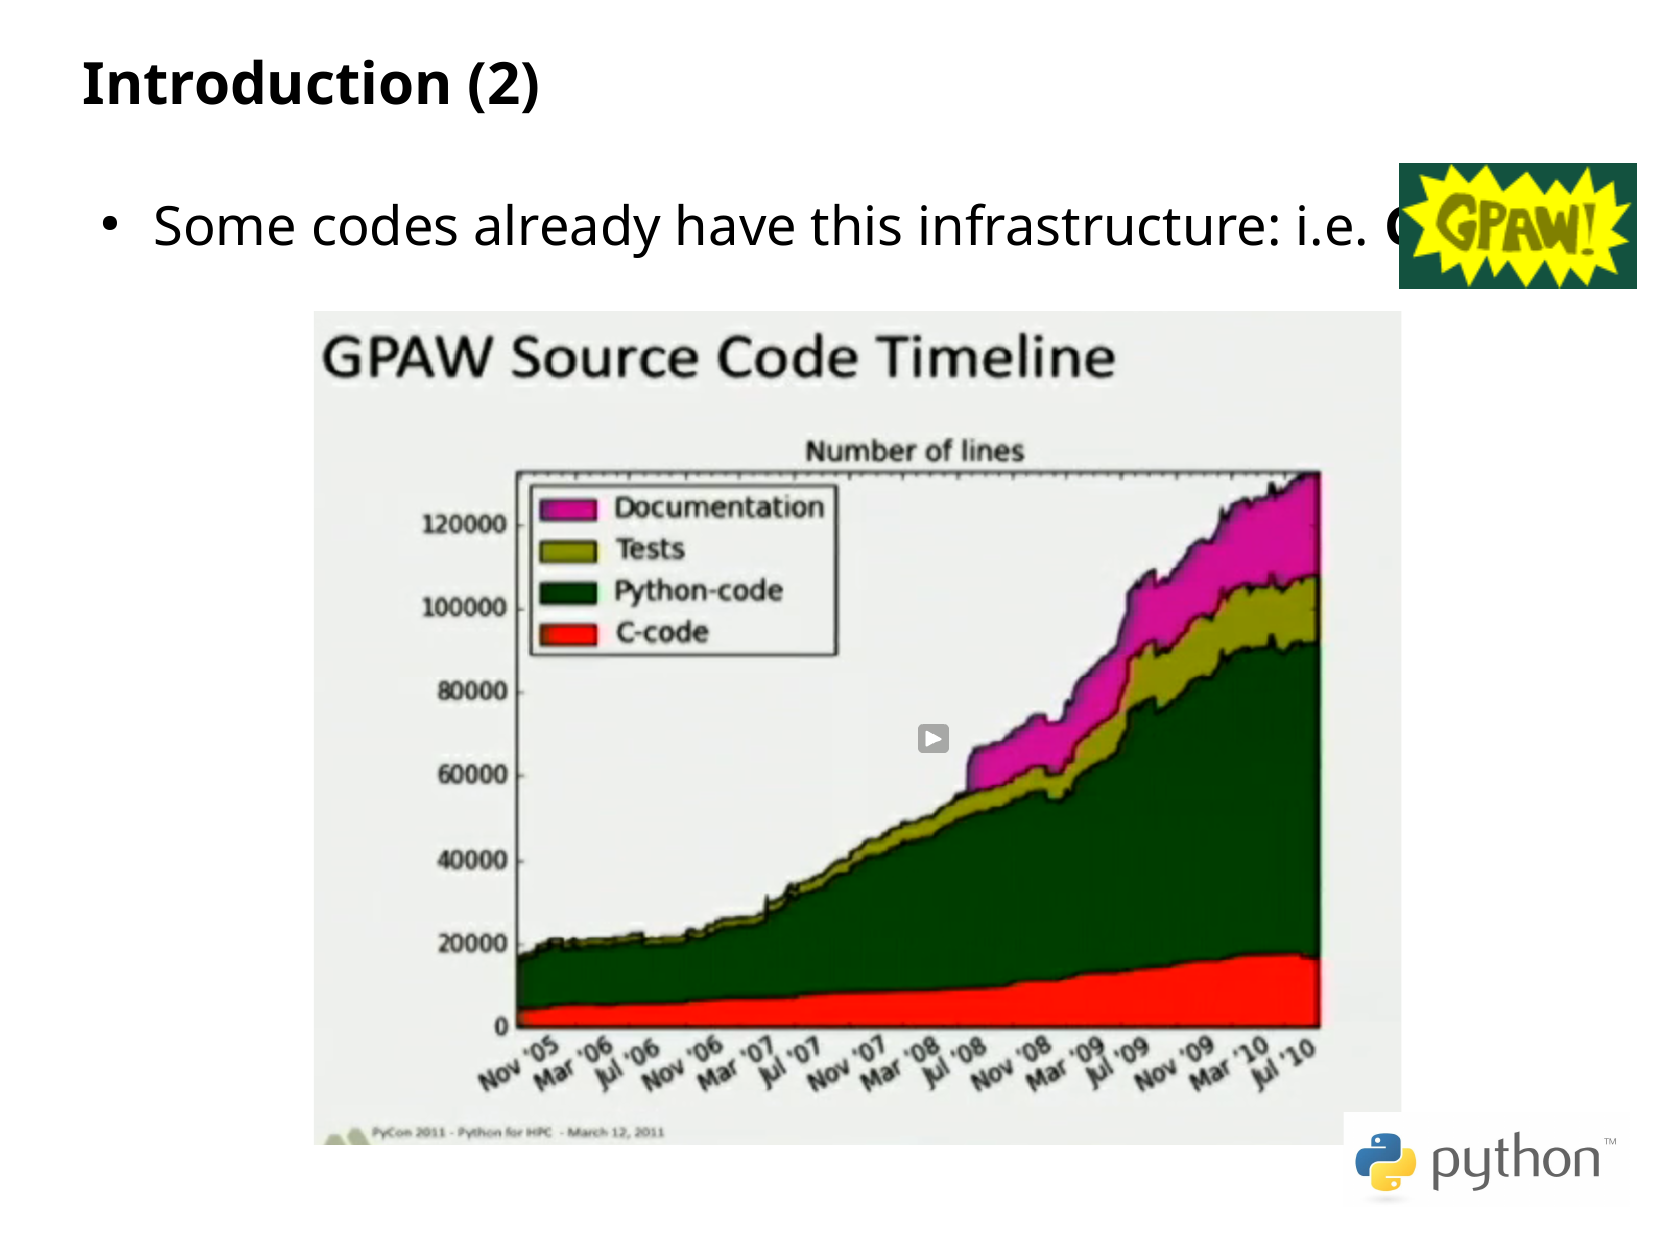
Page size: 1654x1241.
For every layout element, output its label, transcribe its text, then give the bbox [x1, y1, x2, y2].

picture [313, 311, 1630, 1207]
picture [1399, 163, 1637, 289]
list Some codes already have this infrastructure: i.e. GPAW [82, 187, 1576, 413]
title Introduction (2) [82, 0, 1571, 179]
